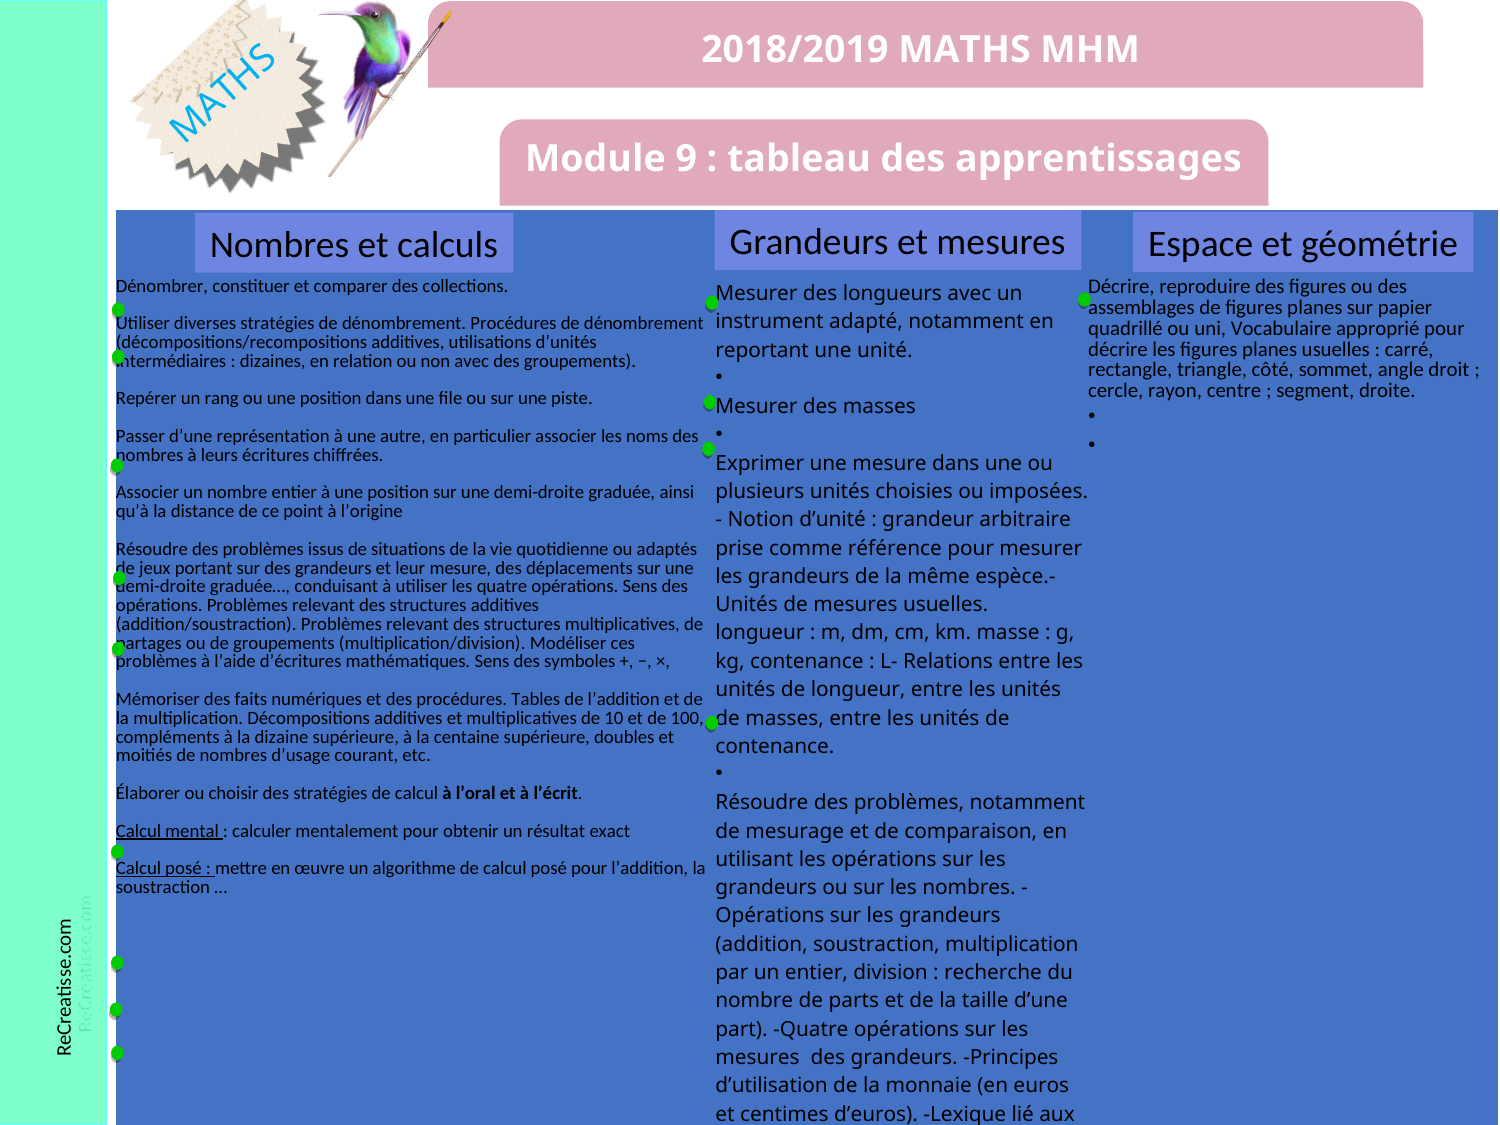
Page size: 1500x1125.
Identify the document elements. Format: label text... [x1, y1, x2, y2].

text_box [1078, 292, 1091, 307]
text_box [705, 715, 719, 730]
text_box [705, 295, 719, 310]
text_box [110, 458, 124, 473]
text_box [111, 844, 124, 859]
text_box 2018/2019 MATHS MHM [452, 1, 1424, 88]
picture [106, 0, 452, 241]
table_cell Dénombrer, constituer et comparer des collections. Utiliser diverses stratégies de dénombrement. Procédures de dénombrement (décompositions/recompositions additives, utilisations d’unités intermédiaires : dizaines, en relation ou non avec des groupements). Repérer un rang ou une position dans une file ou sur une piste. Passer d’une représentation à une autre, en particulier associer les noms des nombres à leurs écritures chiffrées. Associer un nombre entier à une position sur une demi-droite graduée, ainsi qu’à la distance de ce point à l’origine Résoudre des problèmes issus de situations de la vie quotidienne ou adaptés de jeux portant sur des grandeurs et leur mesure, des déplacements sur une demi-droite graduée…, conduisant à utiliser les quatre opérations. Sens des opérations. Problèmes relevant des structures additives (addition/soustraction). Problèmes relevant des structures multiplicatives, de partages ou de groupements (multiplication/division). Modéliser ces problèmes à l’aide d’écritures mathématiques. Sens des symboles +, −, ×, Mémoriser des faits numériques et des procédures. Tables de l’addition et de la multiplication. Décompositions additives et multiplicatives de 10 et de 100, compléments à la dizaine supérieure, à la centaine supérieure, doubles et moitiés de nombres d’usage courant, etc. Élaborer ou choisir des stratégies de calcul à l’oral et à l’écrit. Calcul mental : calculer mentalement pour obtenir un résultat exact Calcul posé : mettre en œuvre un algorithme de calcul posé pour l’addition, la soustraction … [116, 278, 715, 1125]
text_box Module 9 : tableau des apprentissages [499, 119, 1269, 206]
text_box [112, 349, 125, 364]
text_box [0, 0, 106, 1125]
text_box [703, 395, 717, 410]
text_box [111, 955, 124, 970]
text_box [702, 441, 715, 456]
table_header [715, 210, 1088, 278]
text_box ReCreatisse.com [43, 903, 83, 1072]
text_box [112, 641, 125, 656]
text_box MATHS [143, 16, 301, 167]
text_box Grandeurs et mesures [715, 210, 1081, 270]
text_box [109, 1002, 123, 1017]
table_header [116, 210, 715, 278]
table_cell Décrire, reproduire des figures ou des assemblages de figures planes sur papier quadrillé ou uni, Vocabulaire approprié pour décrire les figures planes usuelles : carré, rectangle, triangle, côté, sommet, angle droit ; cercle, rayon, centre ; segment, droite. [1088, 278, 1498, 1125]
text_box Espace et géométrie [1133, 212, 1473, 272]
table_cell Mesurer des longueurs avec un instrument adapté, notamment en reportant une unité. Mesurer des masses Exprimer une mesure dans une ou plusieurs unités choisies ou imposées. - Notion d’unité : grandeur arbitraire prise comme référence pour mesurer les grandeurs de la même espèce.- Unités de mesures usuelles. longueur : m, dm, cm, km. masse : g, kg, contenance : L- Relations entre les unités de longueur, entre les unités de masses, entre les unités de contenance. Résoudre des problèmes, notamment de mesurage et de comparaison, en utilisant les opérations sur les grandeurs ou sur les nombres. -Opérations sur les grandeurs (addition, soustraction, multiplication par un entier, division : recherche du nombre de parts et de la taille d’une part). -Quatre opérations sur les mesures des grandeurs. -Principes d’utilisation de la monnaie (en euros et centimes d’euros). -Lexique lié aux pratiques économiques. [715, 278, 1088, 1125]
table_header [1088, 210, 1498, 278]
text_box Nombres et calculs [195, 213, 513, 273]
text_box [113, 570, 126, 586]
text_box [111, 1045, 124, 1060]
text_box [112, 302, 125, 317]
